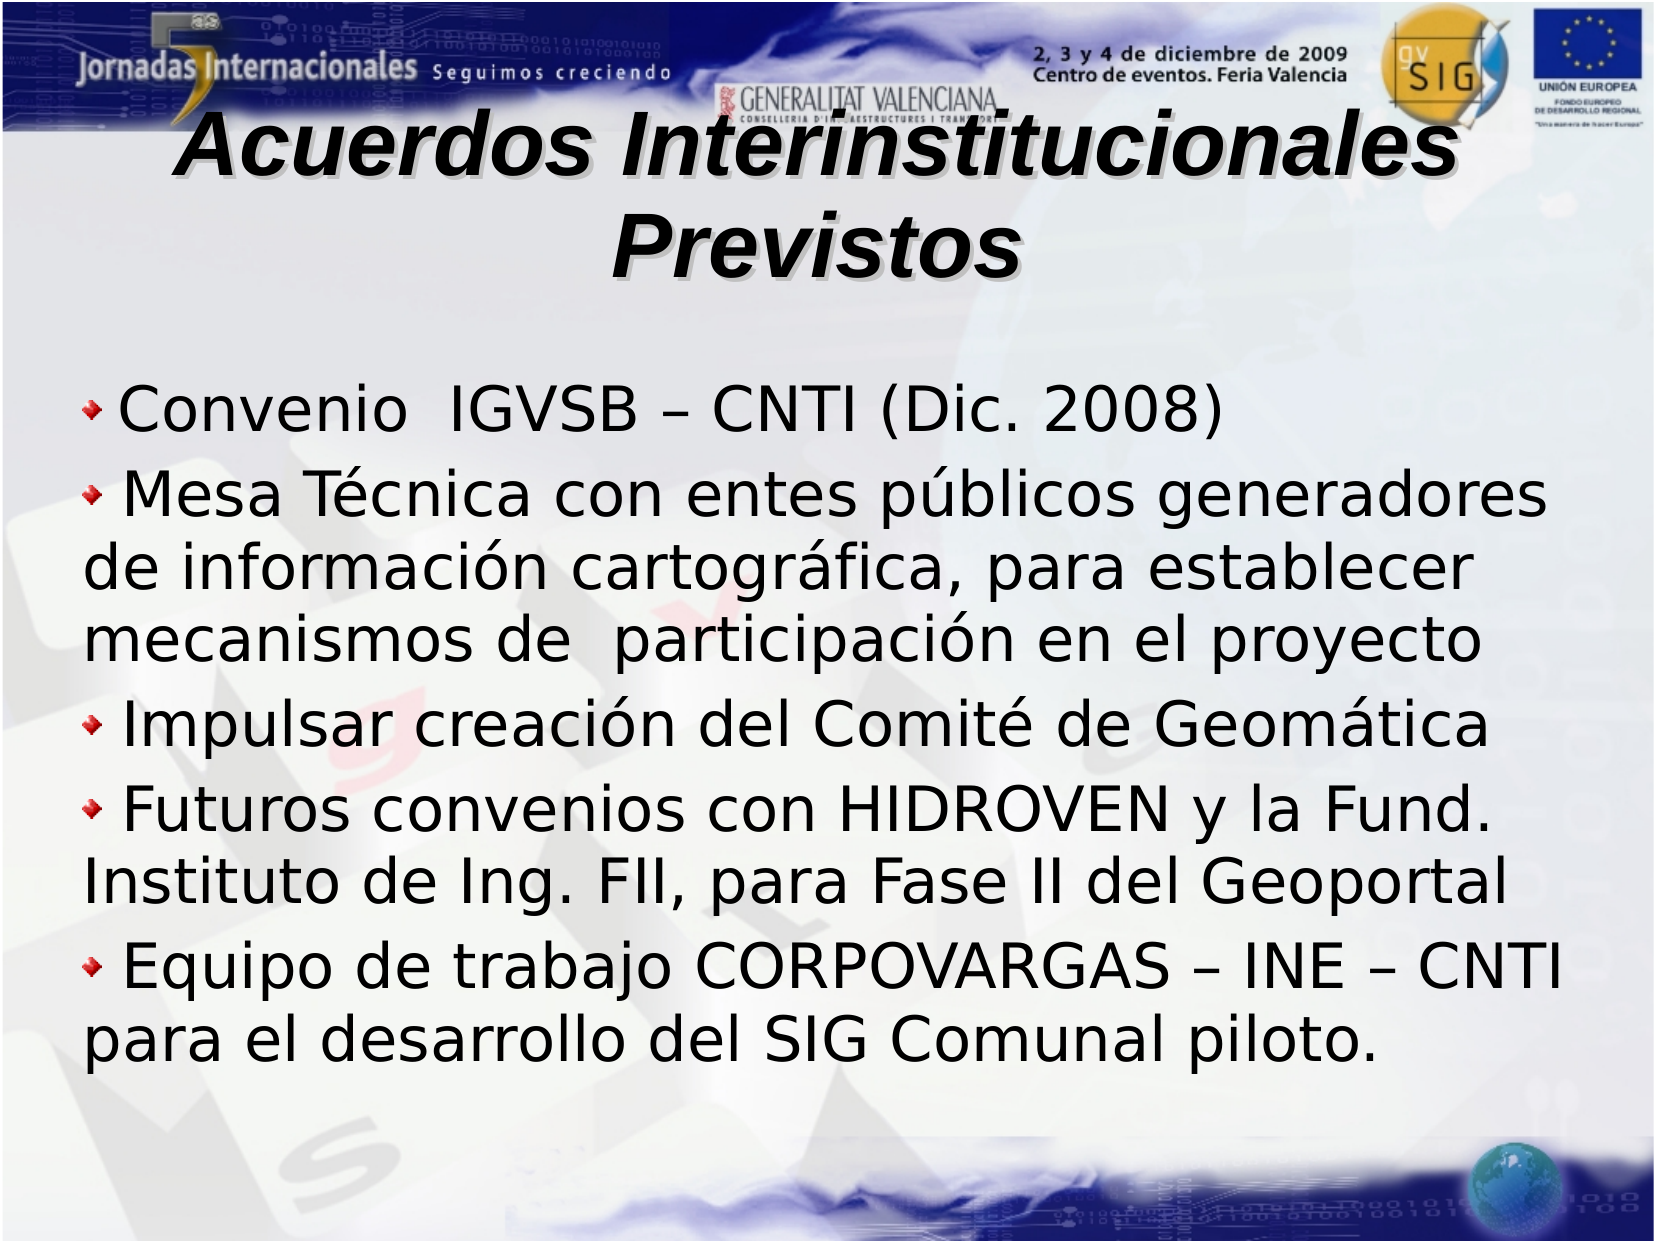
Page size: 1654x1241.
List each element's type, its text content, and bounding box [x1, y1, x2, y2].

title Acuerdos Interinstitucionales Previstos [12, 63, 1625, 327]
picture [2, 2, 1654, 1241]
